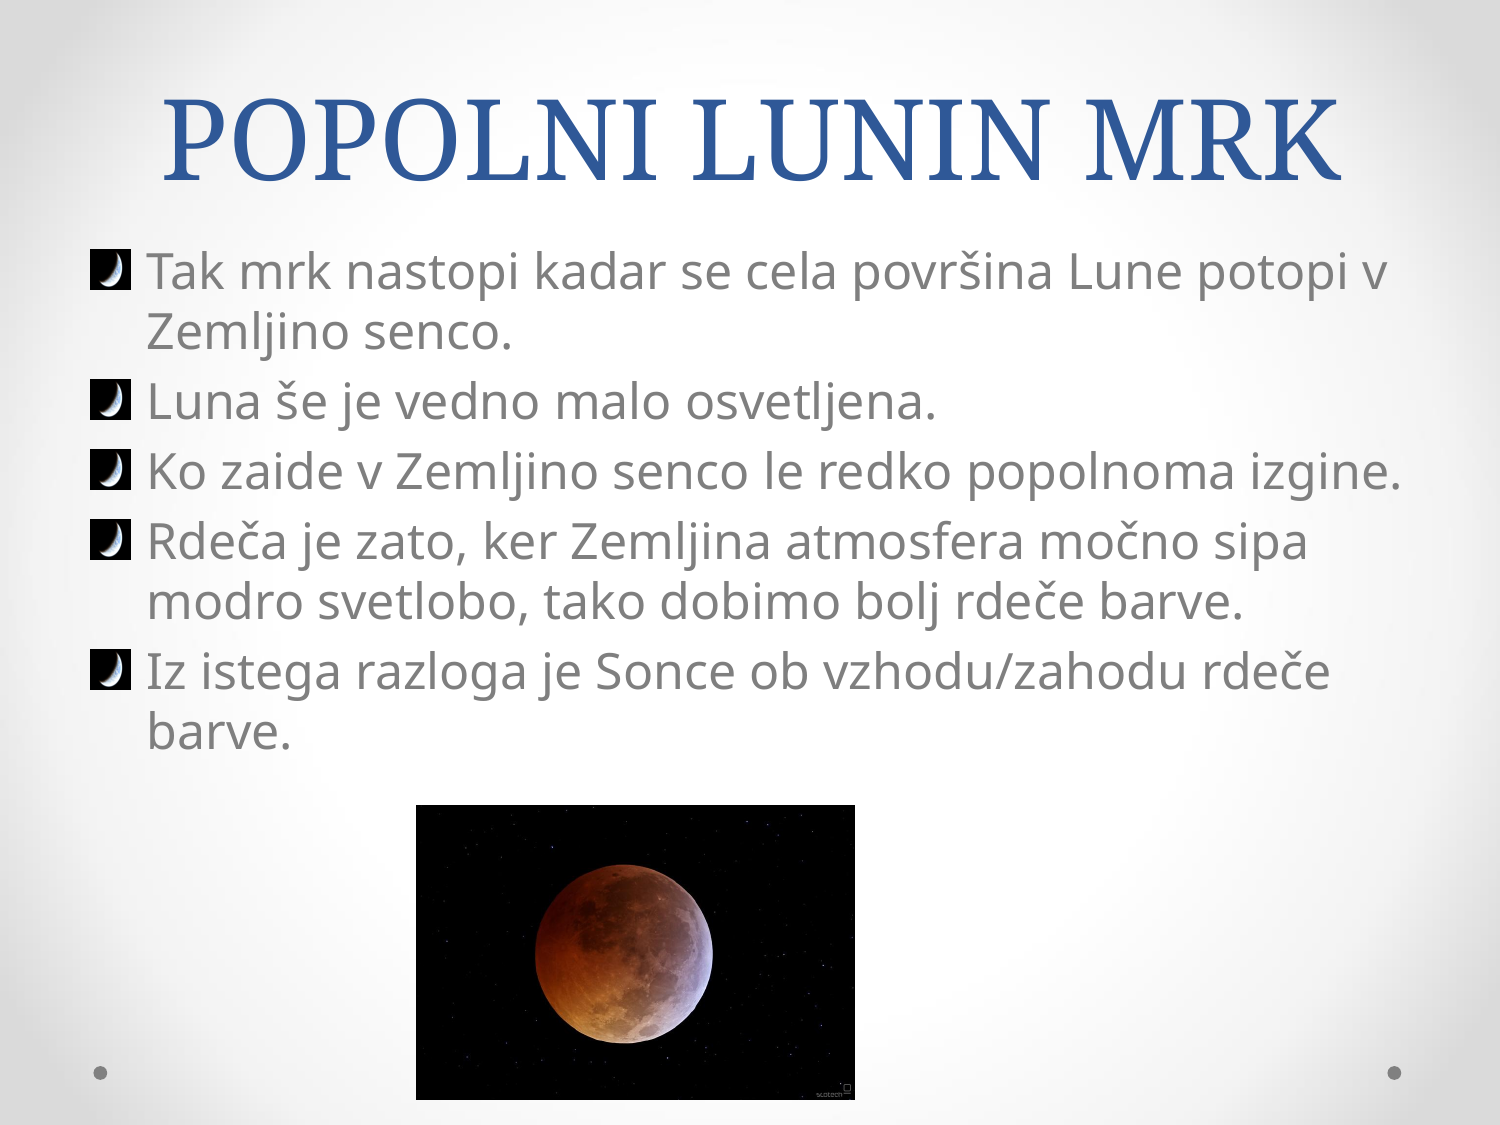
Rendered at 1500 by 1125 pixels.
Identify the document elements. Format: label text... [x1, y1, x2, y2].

title POPOLNI LUNIN MRK [75, 0, 1426, 211]
list Tak mrk nastopi kadar se cela površina Lune potopi v Zemljino senco. Luna še je vedno malo osvetljena. Ko zaide v Zemljino senco le redko popolnoma izgine. Rdeča je zato, ker Zemljina atmosfera močno sipa modro svetlobo, tako dobimo bolj rdeče barve. Iz istega razloga je Sonce ob vzhodu/zahodu rdeče barve. [75, 231, 1426, 975]
picture [0, 0, 1500, 1125]
